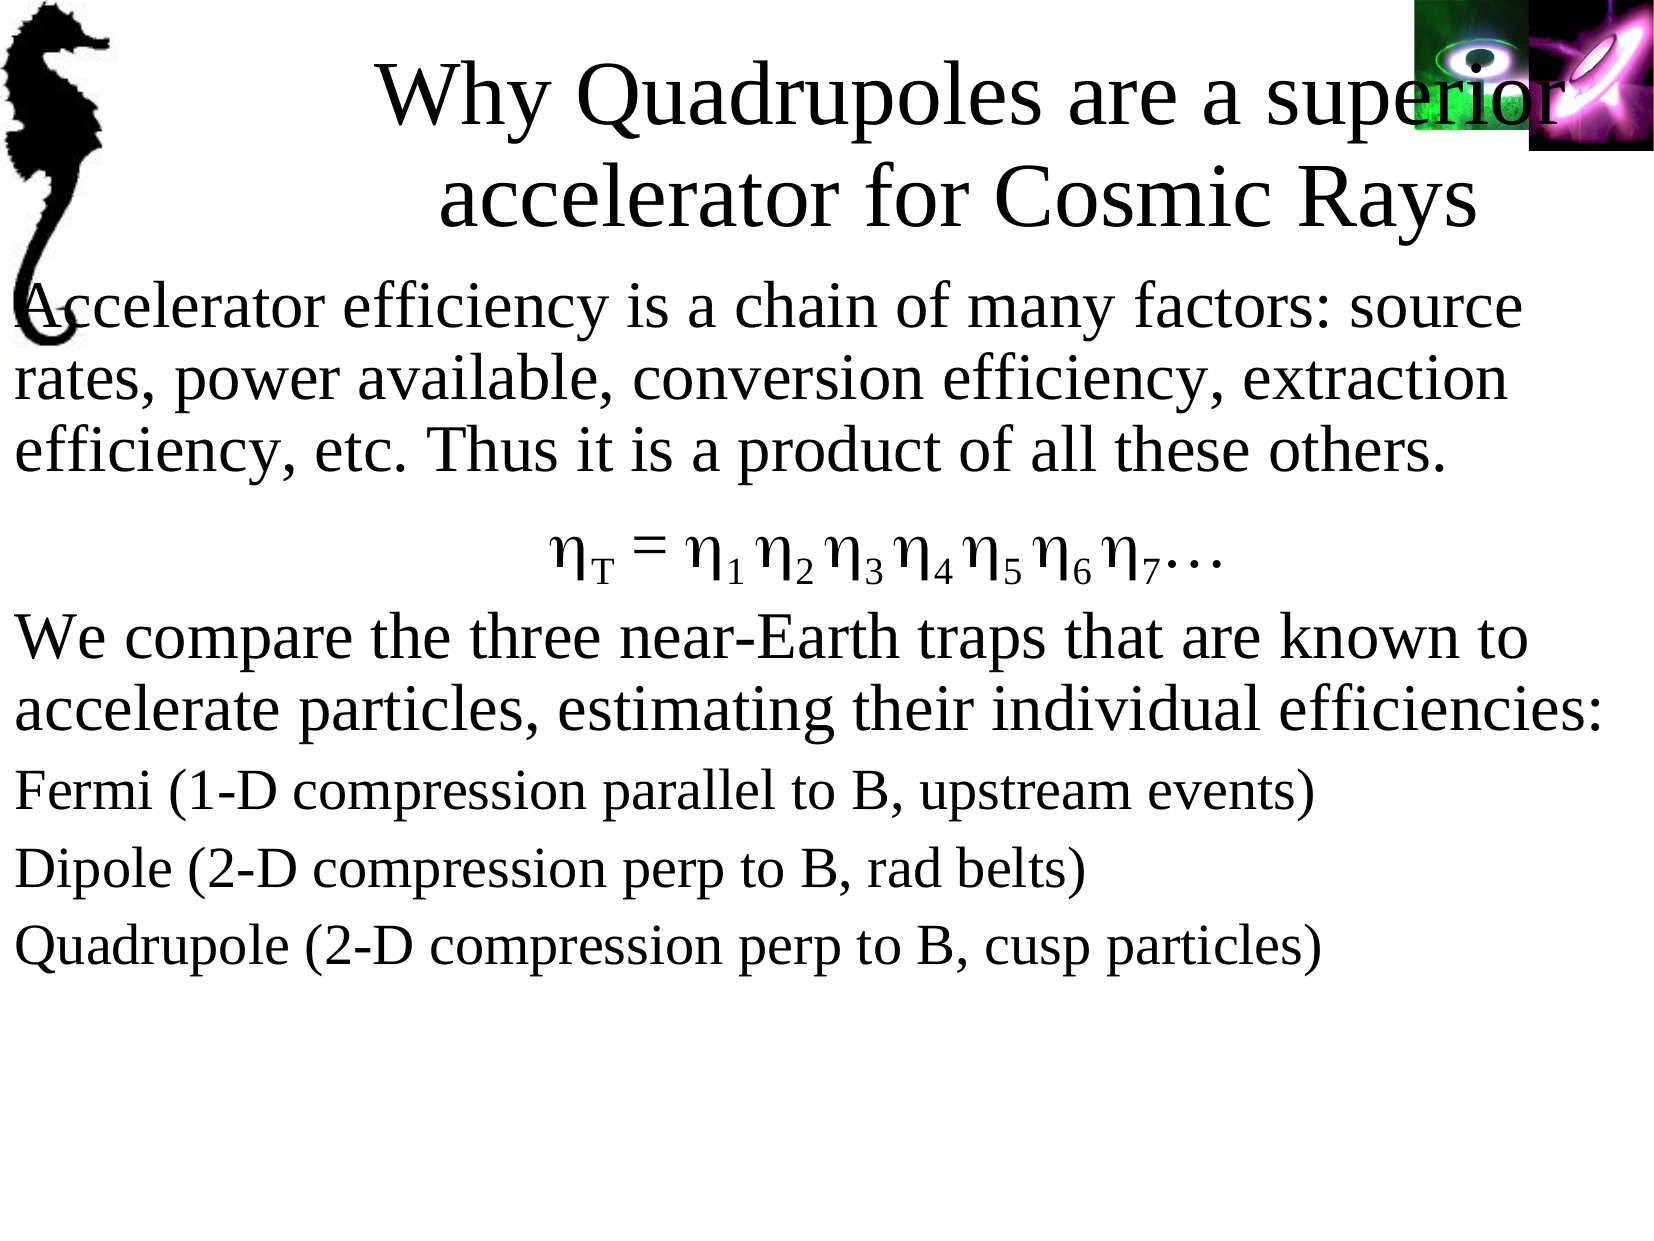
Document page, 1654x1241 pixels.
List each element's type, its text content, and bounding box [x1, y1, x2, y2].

list Accelerator efficiency is a chain of many factors: source rates, power available, conversion efficiency, extraction efficiency, etc. Thus it is a product of all these others. T = 1 2 3 4 5 6 7… We compare the three near-Earth traps that are known to accelerate particles, estimating their individual efficiencies: Fermi (1-D compression parallel to B, upstream events) Dipole (2-D compression perp to B, rad belts) Quadrupole (2-D compression perp to B, cusp particles) [0, 261, 1654, 1241]
picture [0, 0, 123, 261]
picture [1414, 0, 1654, 41]
title Why Quadrupoles are a superior accelerator for Cosmic Rays [289, 41, 1654, 248]
